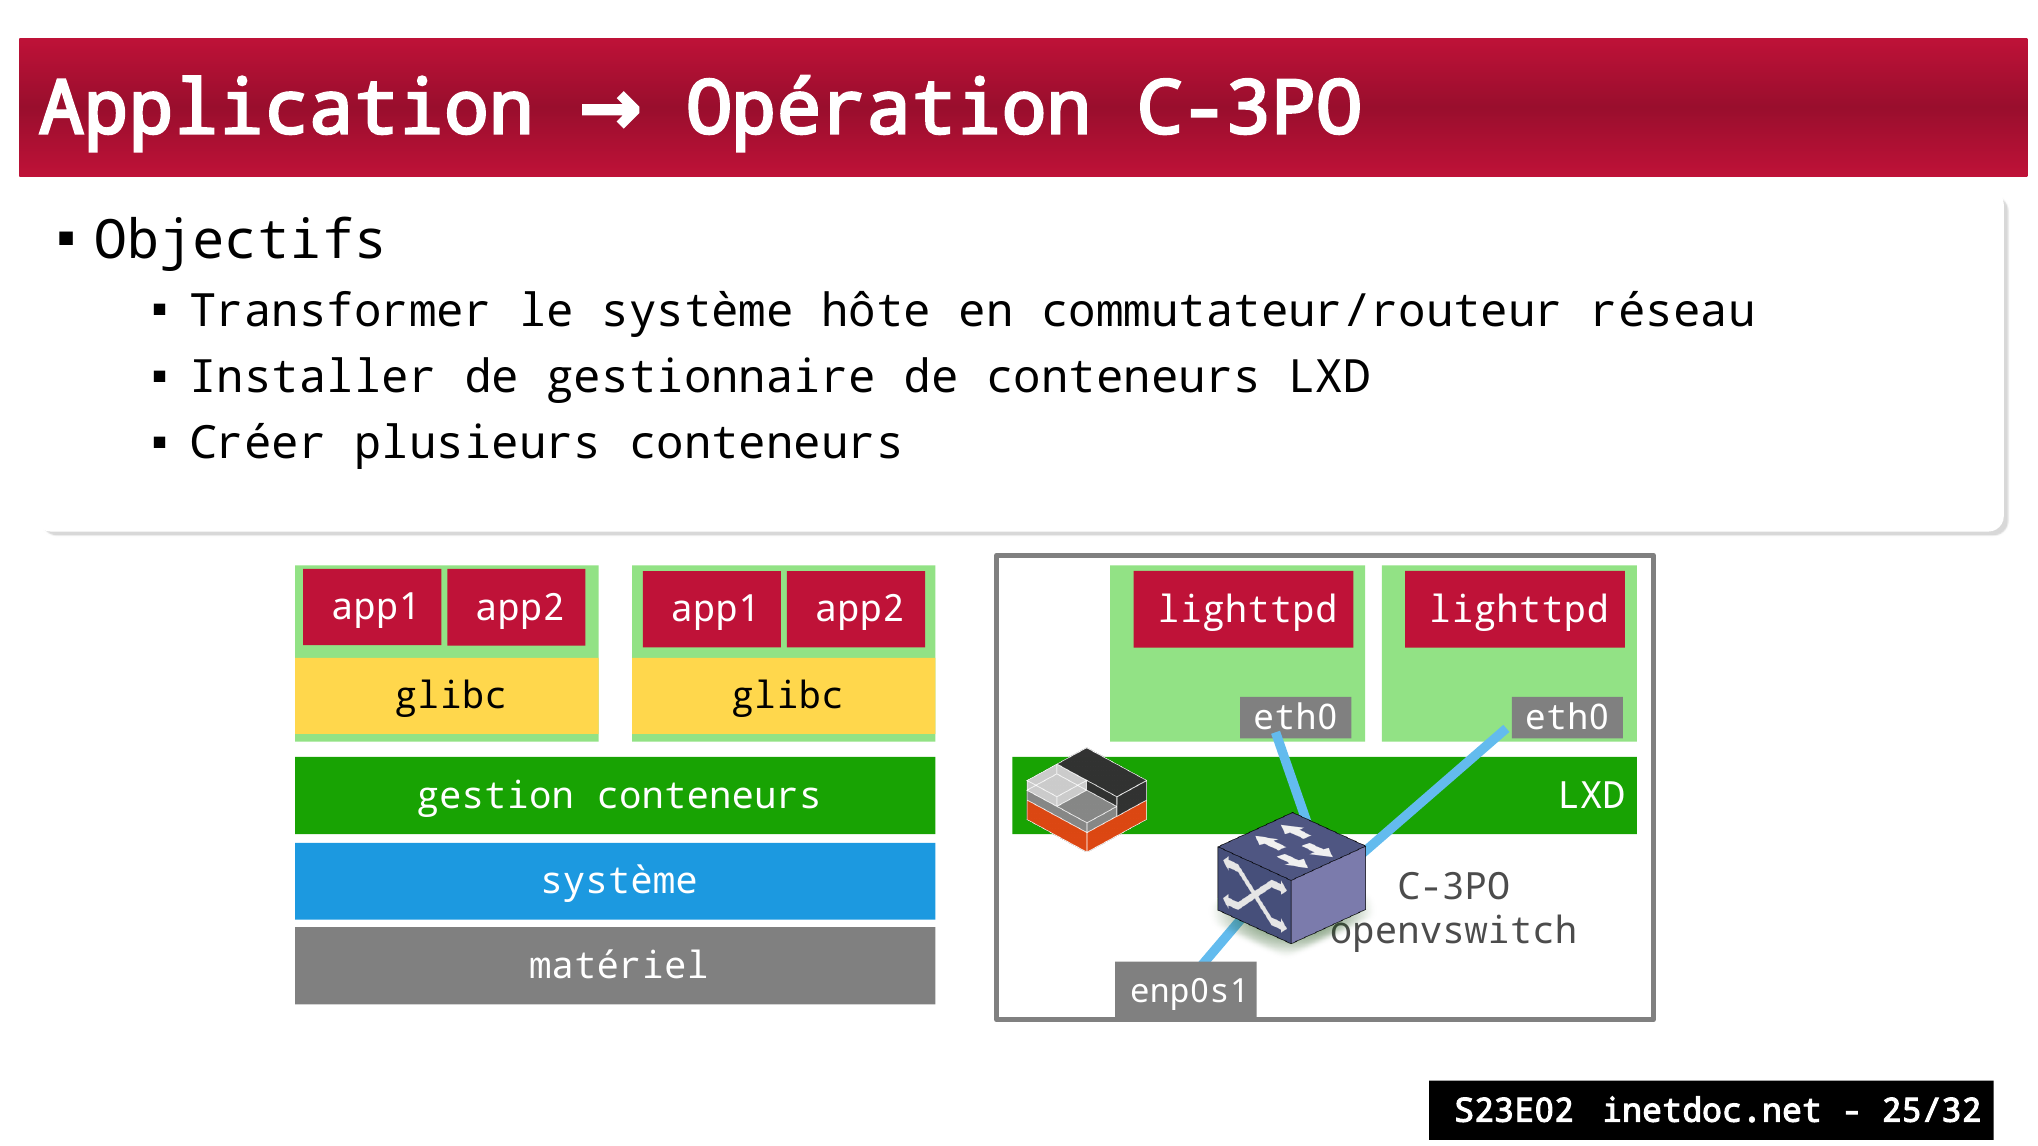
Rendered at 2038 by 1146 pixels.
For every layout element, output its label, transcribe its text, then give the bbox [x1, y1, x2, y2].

text_box gestion conteneurs [295, 756, 936, 835]
text_box C-3PO openvswitch [1310, 853, 1638, 1001]
text_box Objectifs Transformer le système hôte en commutateur/routeur réseau Installer de gestionnaire de conteneurs LXD Créer plusieurs conteneurs [35, 188, 2004, 532]
text_box eth0 [1511, 696, 1623, 739]
text_box app1 [642, 571, 781, 648]
text_box LXD [1392, 756, 1637, 835]
text_box Application → Opération C-3PO [19, 38, 2028, 177]
text_box S23E02 inetdoc.net - <numéro>/32 [1429, 1080, 1994, 1140]
text_box LXD [1290, 756, 1466, 831]
picture [1205, 812, 1380, 962]
picture [1026, 747, 1147, 852]
text_box matériel [295, 927, 936, 1005]
text_box app1 [303, 568, 442, 646]
text_box glibc [632, 657, 936, 734]
text_box [295, 734, 599, 742]
text_box lighttpd [1405, 570, 1625, 648]
text_box LXD [1147, 756, 1297, 835]
text_box app2 [786, 571, 926, 648]
text_box [1381, 565, 1637, 742]
text_box [295, 565, 599, 657]
text_box [1110, 565, 1366, 742]
text_box LXD [1012, 756, 1026, 835]
text_box eth0 [1240, 696, 1352, 739]
text_box glibc [295, 657, 599, 734]
text_box lighttpd [1133, 570, 1354, 648]
text_box enp0s1 [1115, 961, 1257, 1020]
text_box [632, 734, 936, 742]
text_box app2 [447, 568, 586, 646]
text_box système [295, 842, 936, 920]
text_box [632, 565, 936, 657]
